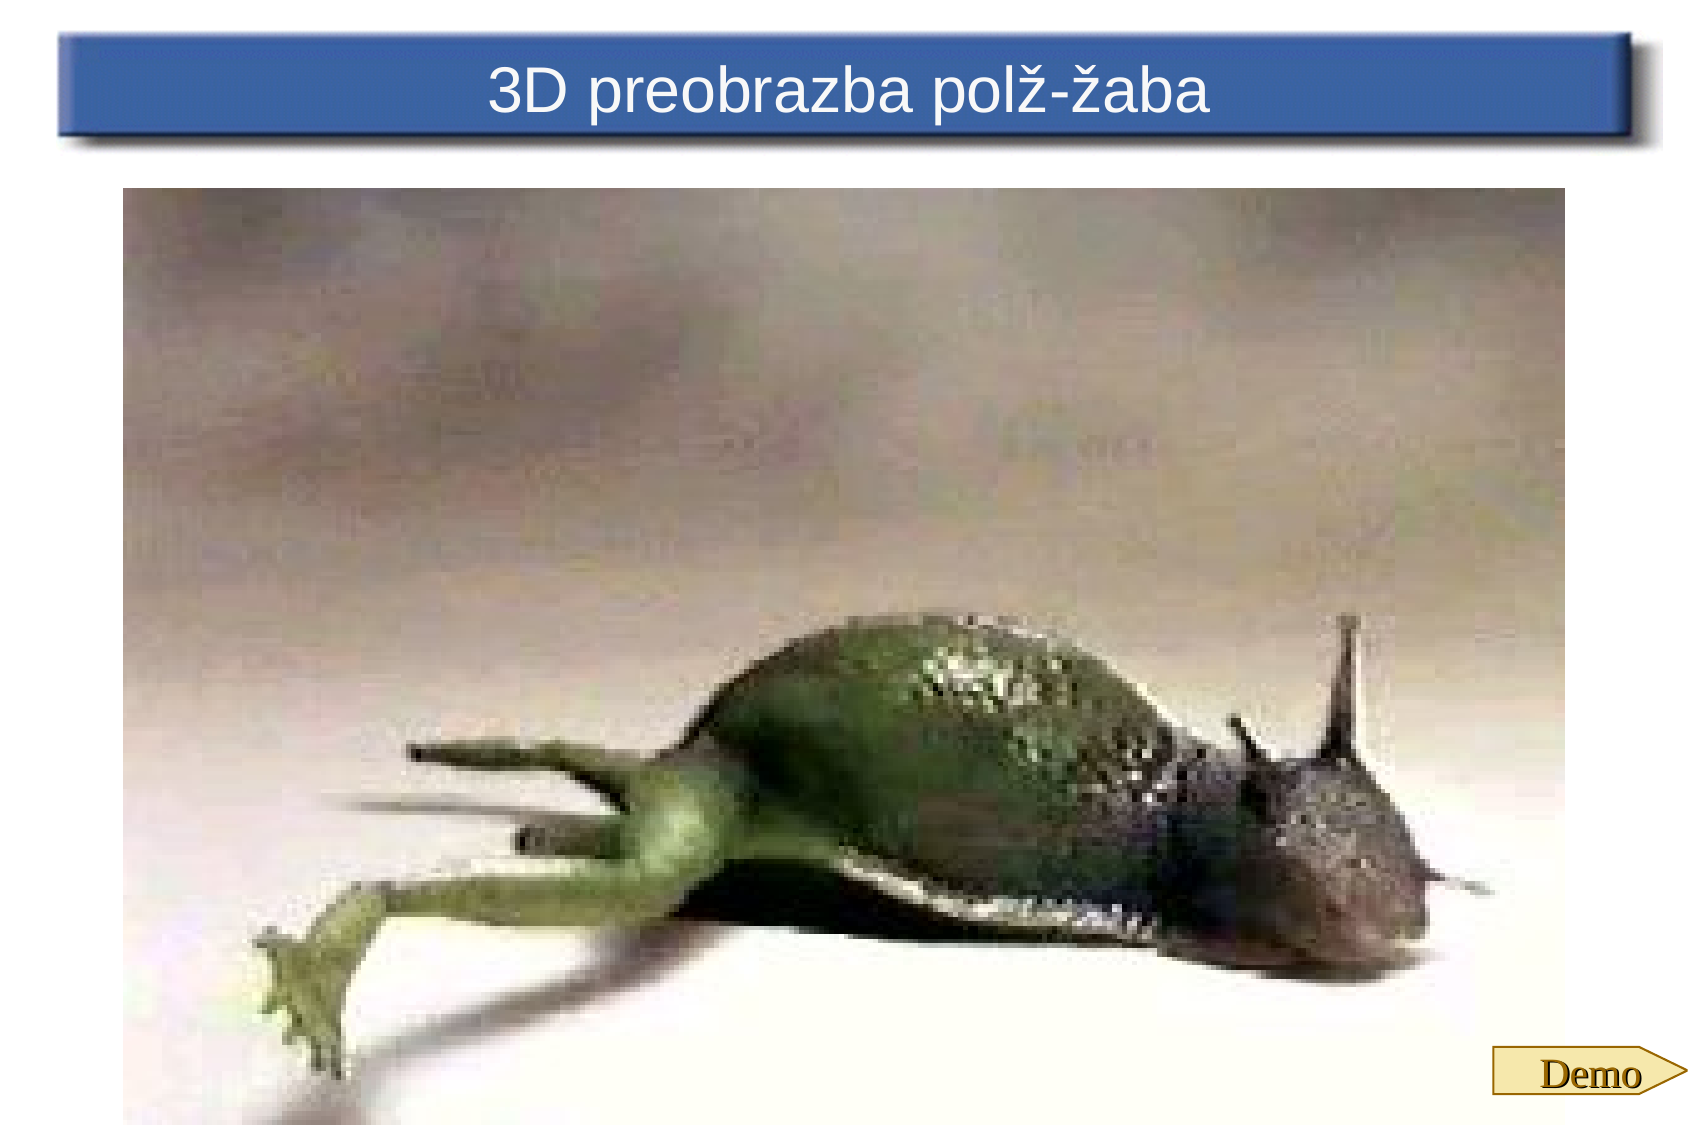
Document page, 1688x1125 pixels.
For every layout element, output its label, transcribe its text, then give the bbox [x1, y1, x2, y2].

picture [123, 188, 1565, 1125]
title 3D preobrazba polž-žaba [188, 23, 1509, 149]
text_box Demo [1493, 1046, 1688, 1095]
picture [56, 29, 1663, 156]
